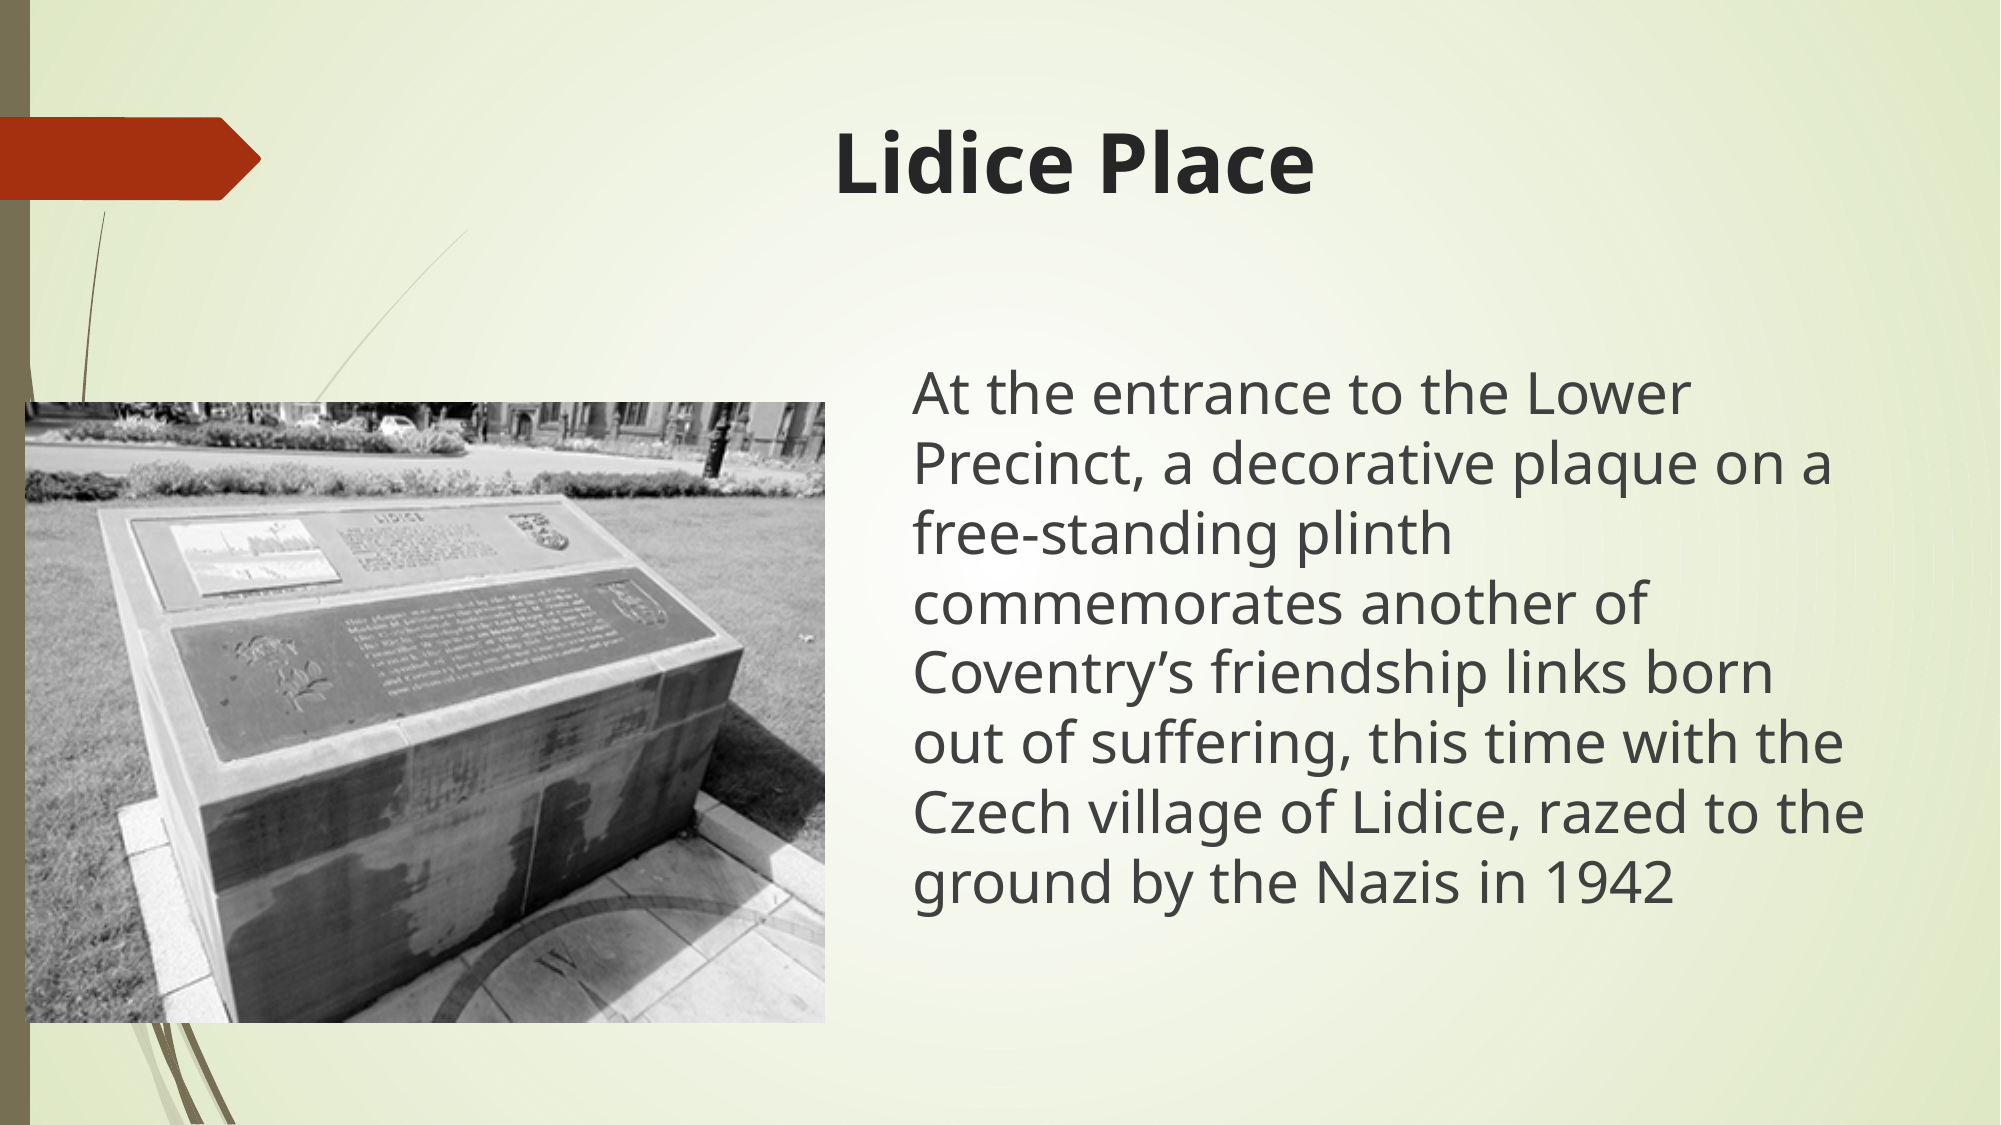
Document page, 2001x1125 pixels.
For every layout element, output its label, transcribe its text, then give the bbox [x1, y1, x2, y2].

title Lidice Place [262, 102, 1888, 313]
picture [25, 402, 825, 1023]
list At the entrance to the Lower Precinct, a decorative plaque on a free-standing plinth commemorates another of Coventry’s friendship links born out of suffering, this time with the Czech village of Lidice, razed to the ground by the Nazis in 1942 [897, 348, 1888, 969]
